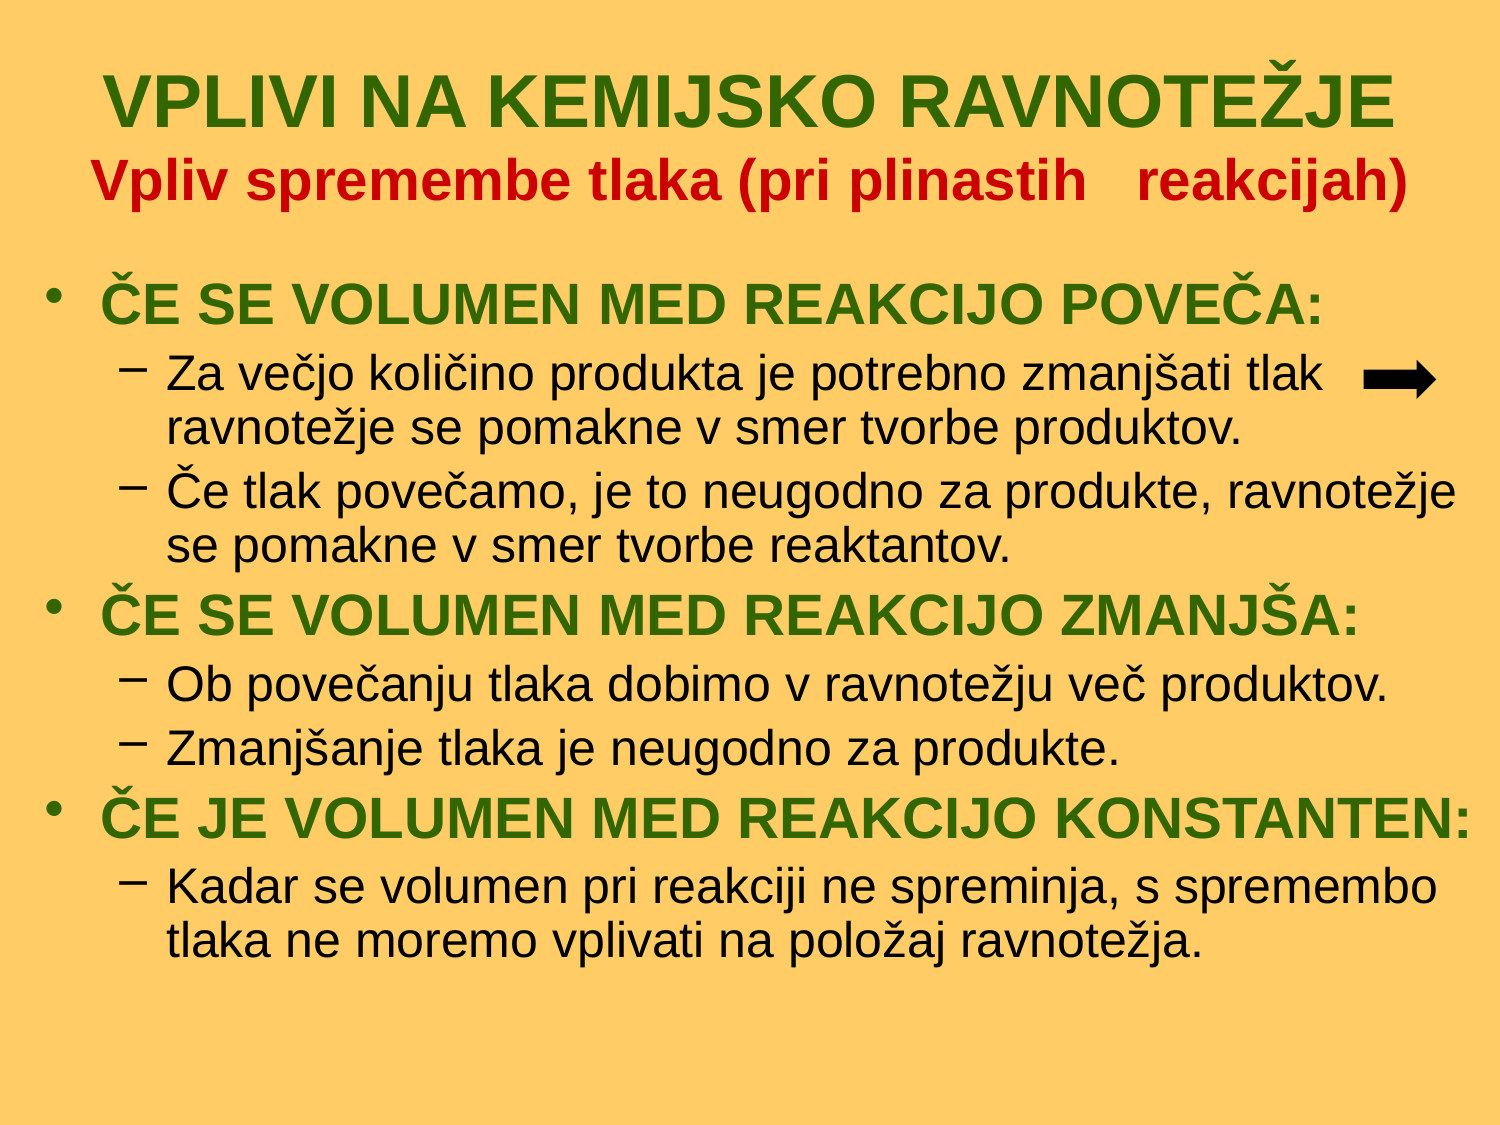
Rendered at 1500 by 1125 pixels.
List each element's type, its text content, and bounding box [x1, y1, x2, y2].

title VPLIVI NA KEMIJSKO RAVNOTEŽJE Vpliv spremembe tlaka (pri plinastih reakcijah) [41, 45, 1459, 220]
list ČE SE VOLUMEN MED REAKCIJO POVEČA: Za večjo količino produkta je potrebno zmanjšati tlak ravnotežje se pomakne v smer tvorbe produktov. Če tlak povečamo, je to neugodno za produkte, ravnotežje se pomakne v smer tvorbe reaktantov. ČE SE VOLUMEN MED REAKCIJO ZMANJŠA: Ob povečanju tlaka dobimo v ravnotežju več produktov. Zmanjšanje tlaka je neugodno za produkte. ČE JE VOLUMEN MED REAKCIJO KONSTANTEN: Kadar se volumen pri reakciji ne spreminja, s spremembo tlaka ne moremo vplivati na položaj ravnotežja. [29, 267, 1500, 1052]
text_box [1364, 361, 1436, 398]
